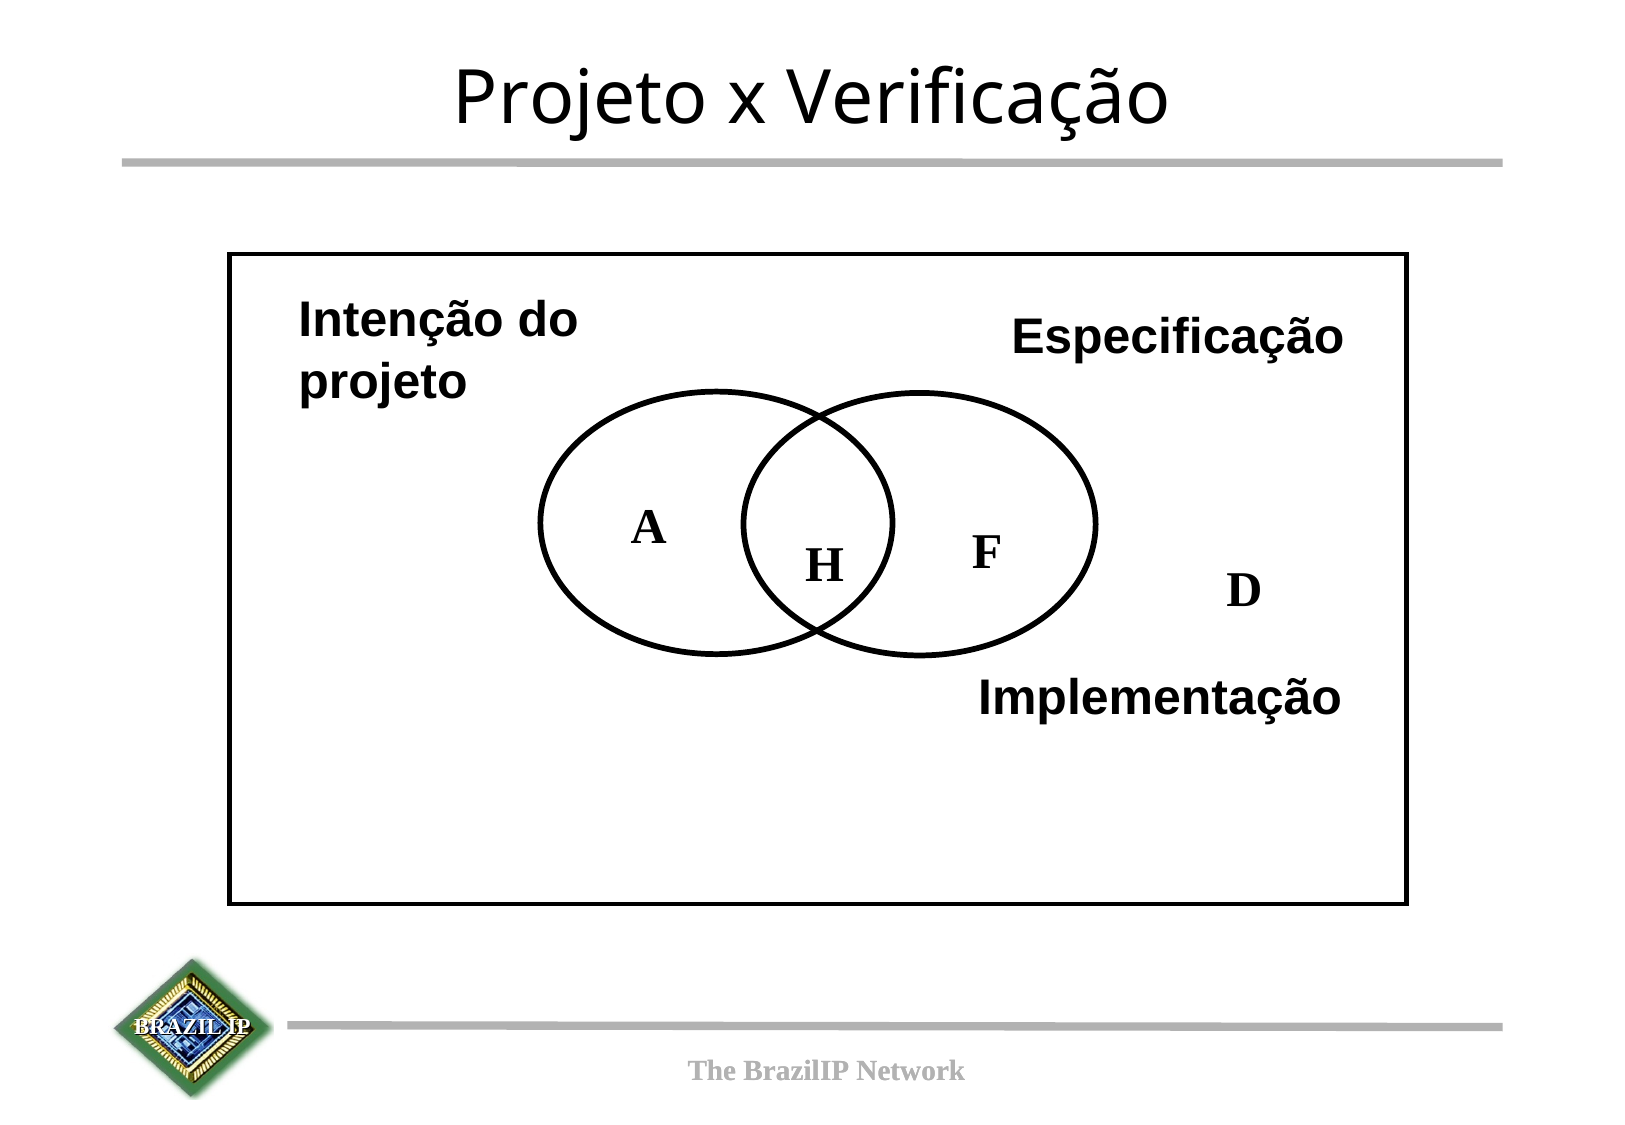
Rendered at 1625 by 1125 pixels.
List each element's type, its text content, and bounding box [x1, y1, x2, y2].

title Projeto x Verificação [121, 41, 1503, 147]
picture [108, 953, 274, 1100]
text_box Intenção do projeto [283, 304, 608, 413]
text_box D [1211, 554, 1278, 626]
text_box H [790, 529, 860, 601]
text_box Especificação [996, 301, 1360, 373]
text_box Implementação [963, 662, 1358, 734]
text_box F [957, 516, 1018, 588]
text_box A [615, 491, 682, 563]
text_box [229, 254, 1407, 905]
